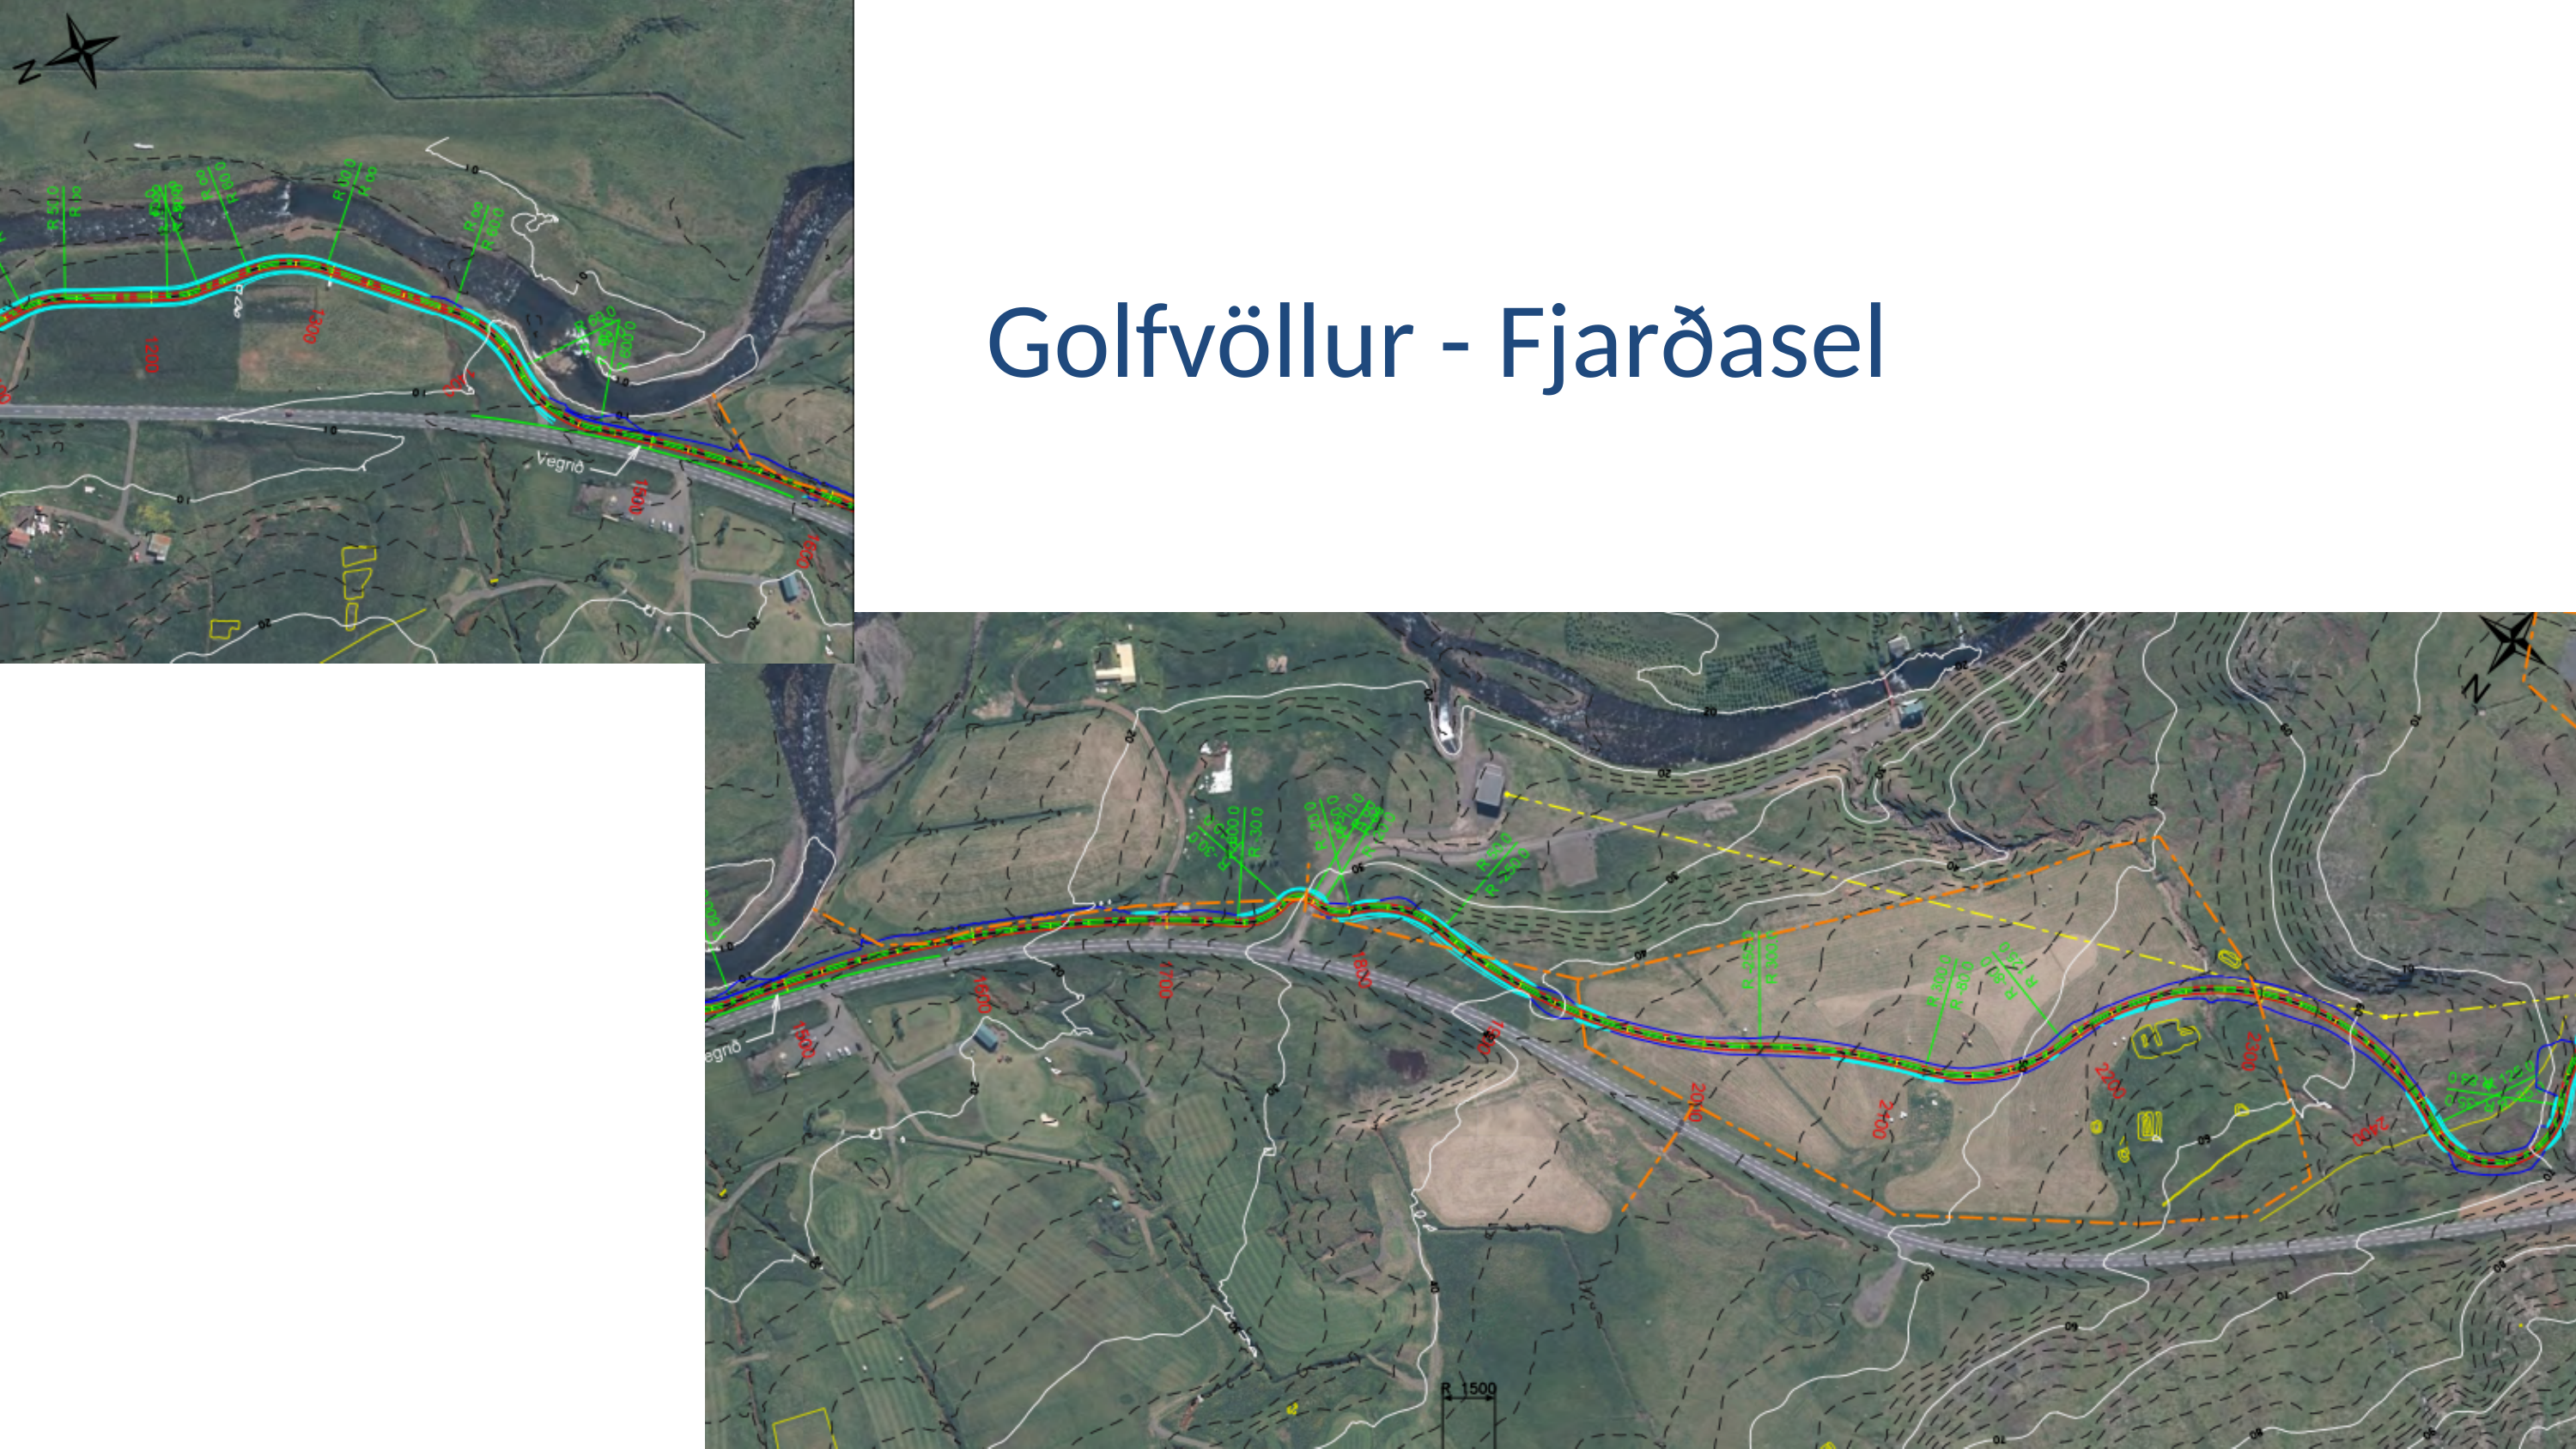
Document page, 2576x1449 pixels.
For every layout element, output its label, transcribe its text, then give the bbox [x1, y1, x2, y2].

picture [0, 0, 2576, 1449]
text_box Golfvöllur - Fjarðasel [973, 278, 2576, 490]
